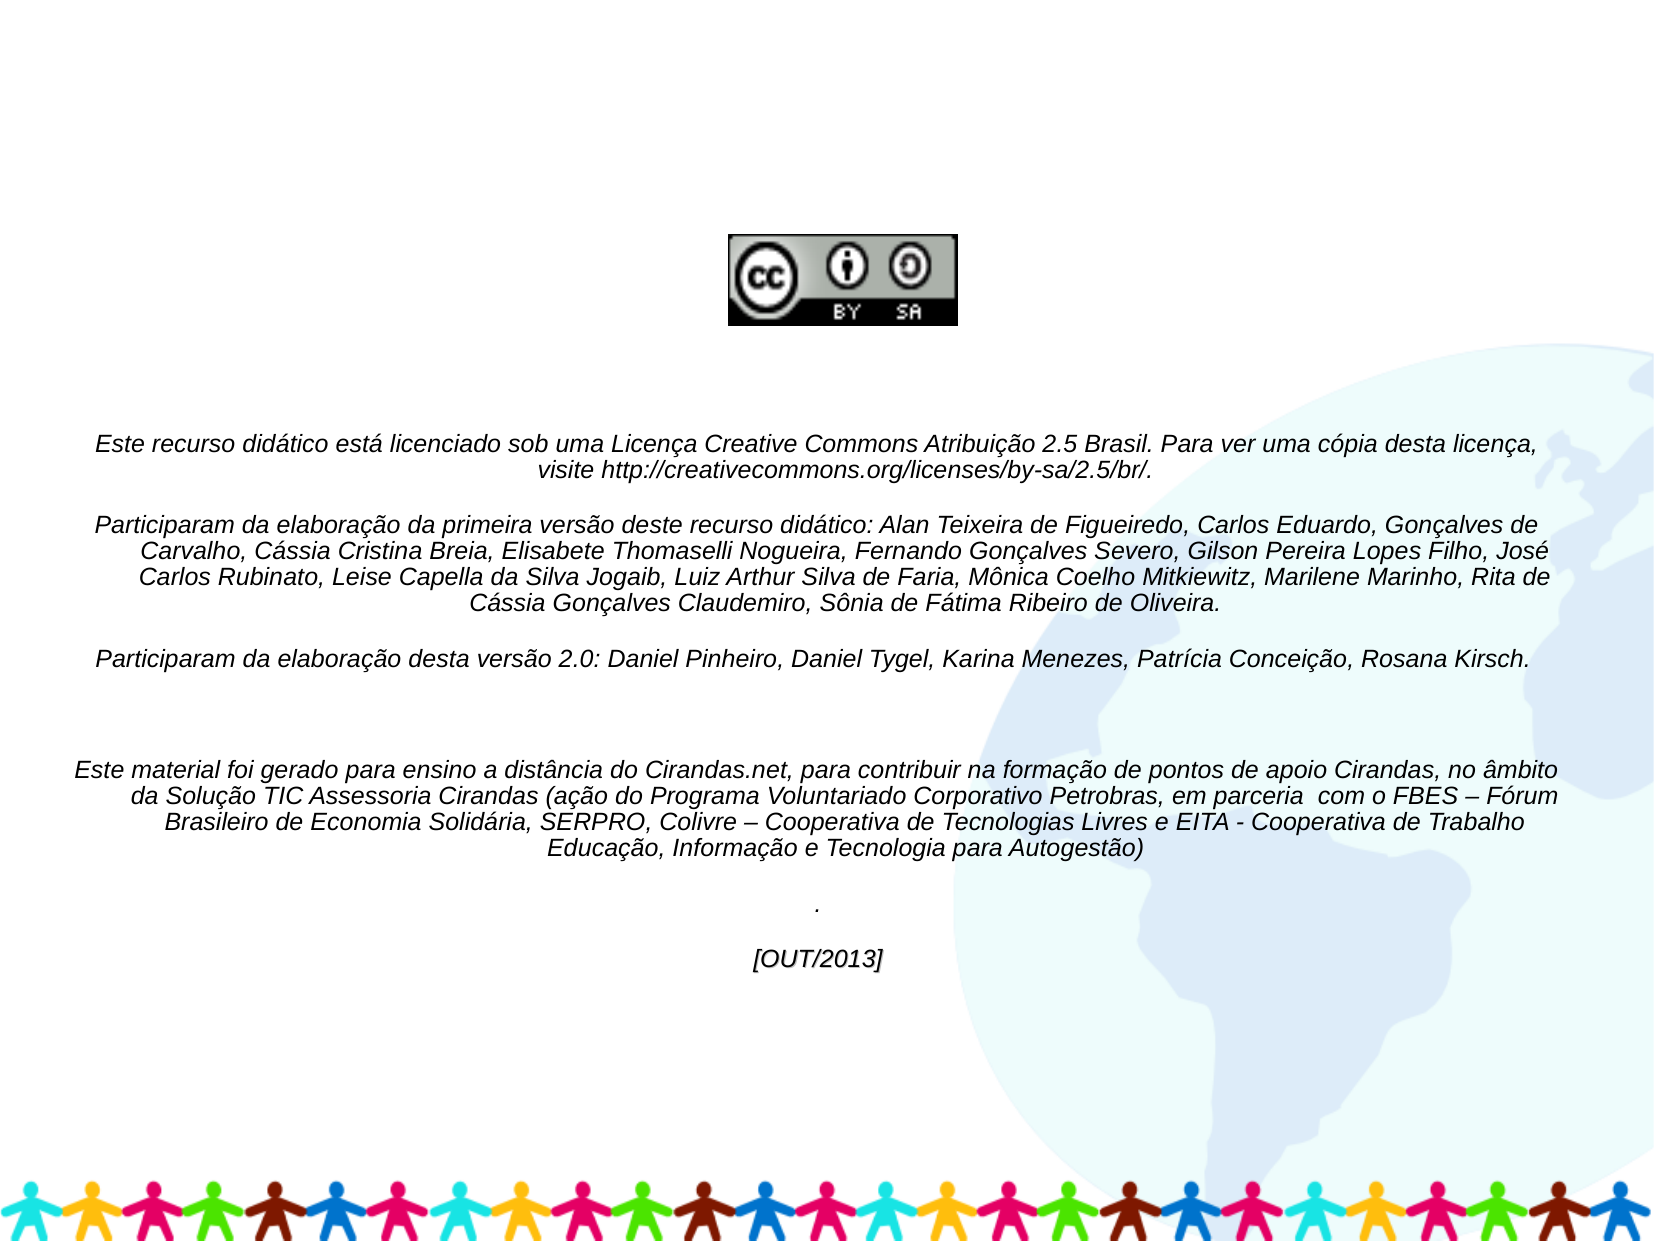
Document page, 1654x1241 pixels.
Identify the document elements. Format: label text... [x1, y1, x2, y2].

picture [0, 0, 1654, 1241]
list Este recurso didático está licenciado sob uma Licença Creative Commons Atribuição 2.5 Brasil. Para ver uma cópia desta licença, visite http://creativecommons.org/licenses/by-sa/2.5/br/. Participaram da elaboração da primeira versão deste recurso didático: Alan Teixeira de Figueiredo, Carlos Eduardo, Gonçalves de Carvalho, Cássia Cristina Breia, Elisabete Thomaselli Nogueira, Fernando Gonçalves Severo, Gilson Pereira Lopes Filho, José Carlos Rubinato, Leise Capella da Silva Jogaib, Luiz Arthur Silva de Faria, Mônica Coelho Mitkiewitz, Marilene Marinho, Rita de Cássia Gonçalves Claudemiro, Sônia de Fátima Ribeiro de Oliveira. Participaram da elaboração desta versão 2.0: Daniel Pinheiro, Daniel Tygel, Karina Menezes, Patrícia Conceição, Rosana Kirsch. Este material foi gerado para ensino a distância do Cirandas.net, para contribuir na formação de pontos de apoio Cirandas, no âmbito da Solução TIC Assessoria Cirandas (ação do Programa Voluntariado Corporativo Petrobras, em parceria com o FBES – Fórum Brasileiro de Economia Solidária, SERPRO, Colivre – Cooperativa de Tecnologias Livres e EITA - Cooperativa de Trabalho Educação, Informação e Tecnologia para Autogestão) . [OUT/2013] [74, 429, 1563, 1241]
